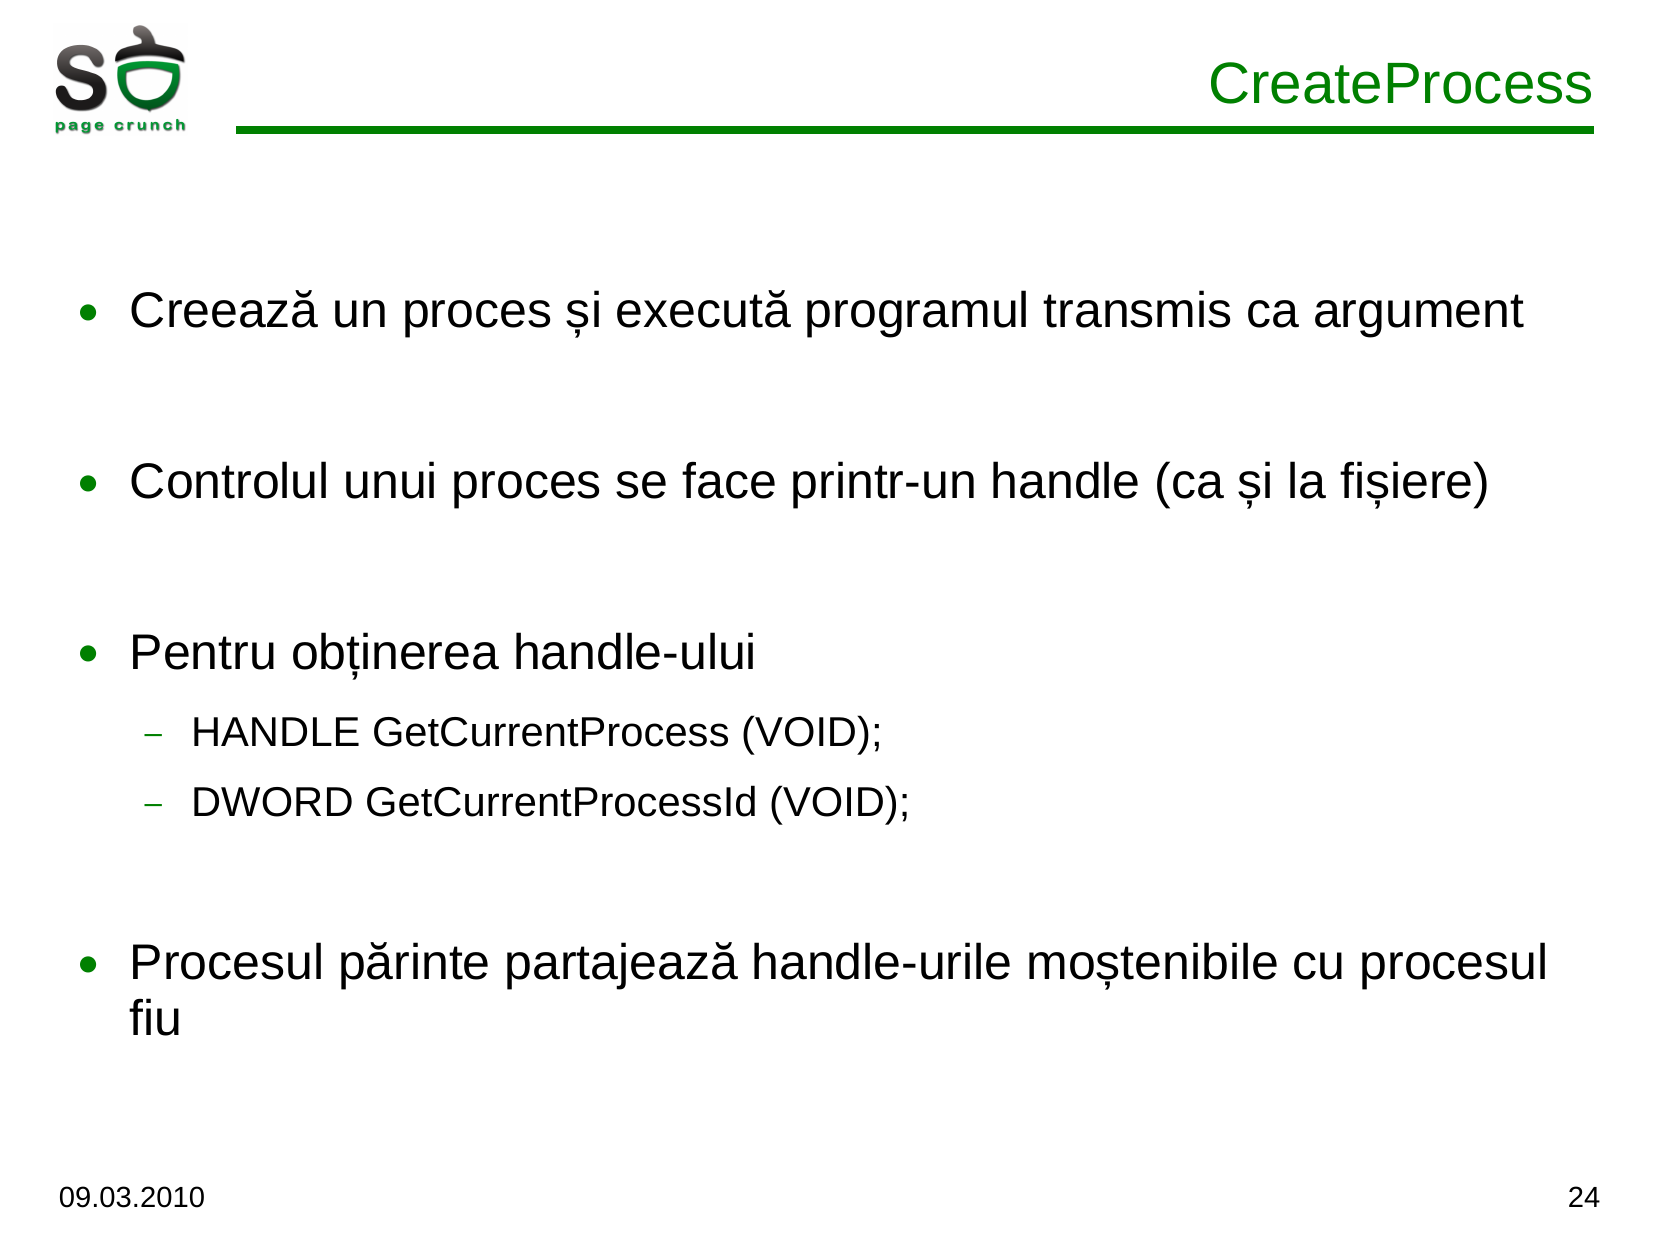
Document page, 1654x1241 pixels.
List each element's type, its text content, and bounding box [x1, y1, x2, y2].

picture [53, 23, 188, 136]
title CreateProcess [236, 49, 1595, 119]
list Creează un proces și execută programul transmis ca argument Controlul unui proces se face printr-un handle (ca și la fișiere) Pentru obținerea handle-ului HANDLE GetCurrentProcess (VOID); DWORD GetCurrentProcessId (VOID); Procesul părinte partajează handle-urile moștenibile cu procesul fiu [59, 177, 1595, 1152]
